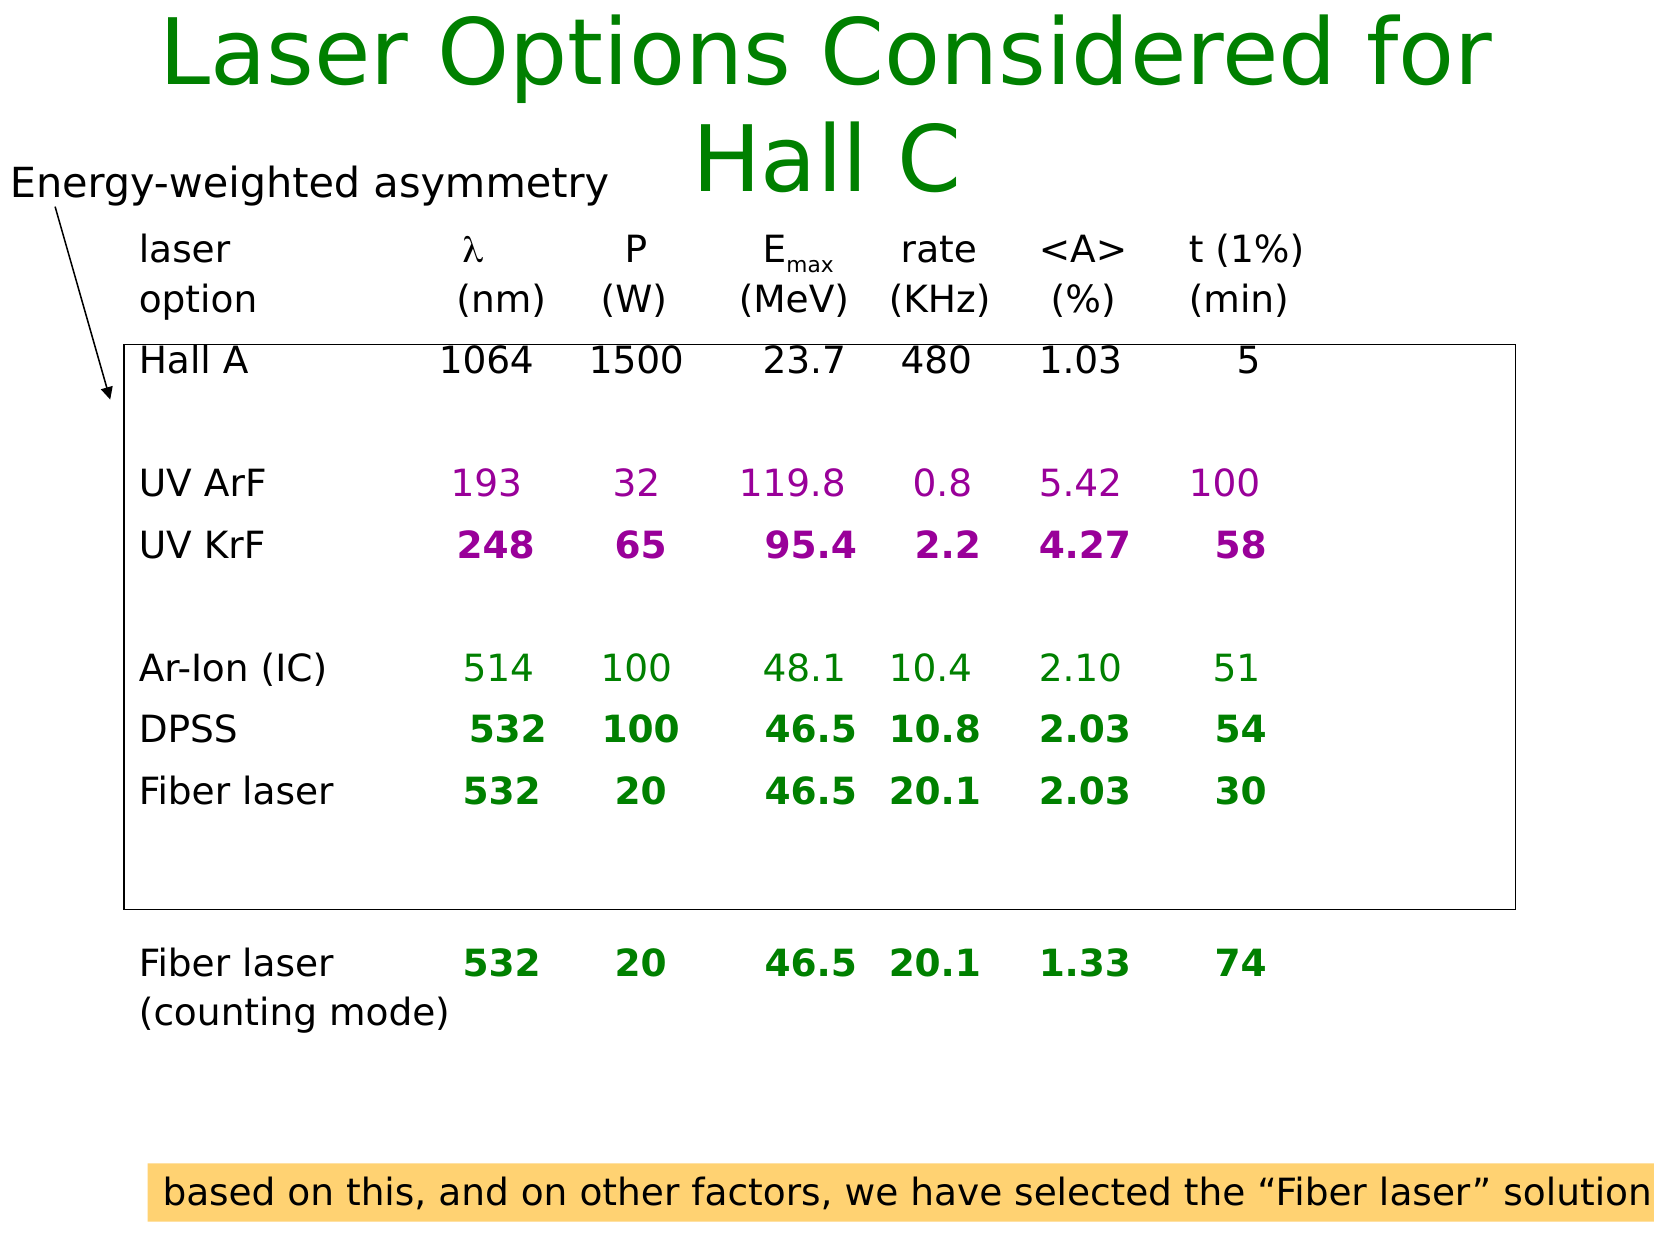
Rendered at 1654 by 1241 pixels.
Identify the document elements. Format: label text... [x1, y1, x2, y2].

text_box Energy-weighted asymmetry [0, 151, 625, 216]
title Laser Options Considered for Hall C [124, 0, 1530, 220]
list laser  P Emax rate <A> t (1%) option (nm) (W) (MeV) (KHz) (%) (min) Hall A 1064 1500 23.7 480 1.03 5 UV ArF 193 32 119.8 0.8 5.42 100 UV KrF 248 65 95.4 2.2 4.27 58 Ar-Ion (IC) 514 100 48.1 10.4 2.10 51 DPSS 532 100 46.5 10.8 2.03 54 Fiber laser 532 20 46.5 20.1 2.03 30 Fiber laser 532 20 46.5 20.1 1.33 74 (counting mode) [125, 345, 1515, 909]
list laser  P Emax rate <A> t (1%) option (nm) (W) (MeV) (KHz) (%) (min) Hall A 1064 1500 23.7 480 1.03 5 UV ArF 193 32 119.8 0.8 5.42 100 UV KrF 248 65 95.4 2.2 4.27 58 Ar-Ion (IC) 514 100 48.1 10.4 2.10 51 DPSS 532 100 46.5 10.8 2.03 54 Fiber laser 532 20 46.5 20.1 2.03 30 Fiber laser 532 20 46.5 20.1 1.33 74 (counting mode) [124, 220, 1530, 1151]
text_box based on this, and on other factors, we have selected the “Fiber laser” solution [147, 1163, 1639, 1222]
